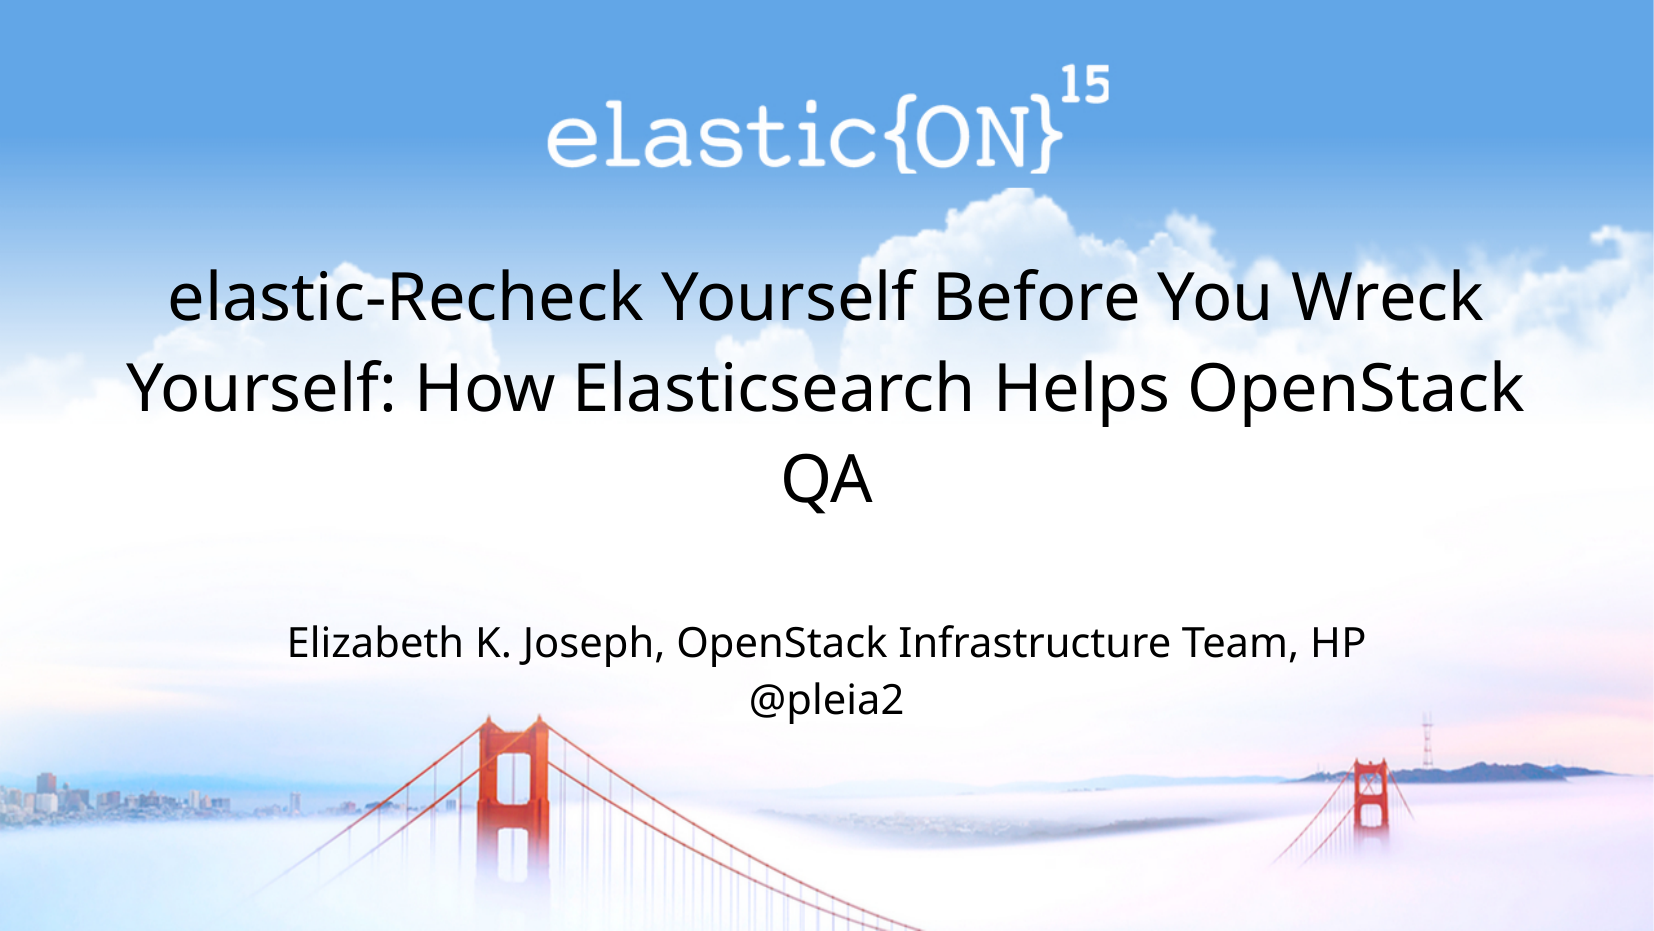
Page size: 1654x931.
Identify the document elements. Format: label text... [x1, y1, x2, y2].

subtitle elastic-Recheck Yourself Before You Wreck Yourself: How Elasticsearch Helps OpenStack QA Elizabeth K. Joseph, OpenStack Infrastructure Team, HP @pleia2 [82, 37, 1571, 758]
picture [0, 0, 1654, 931]
